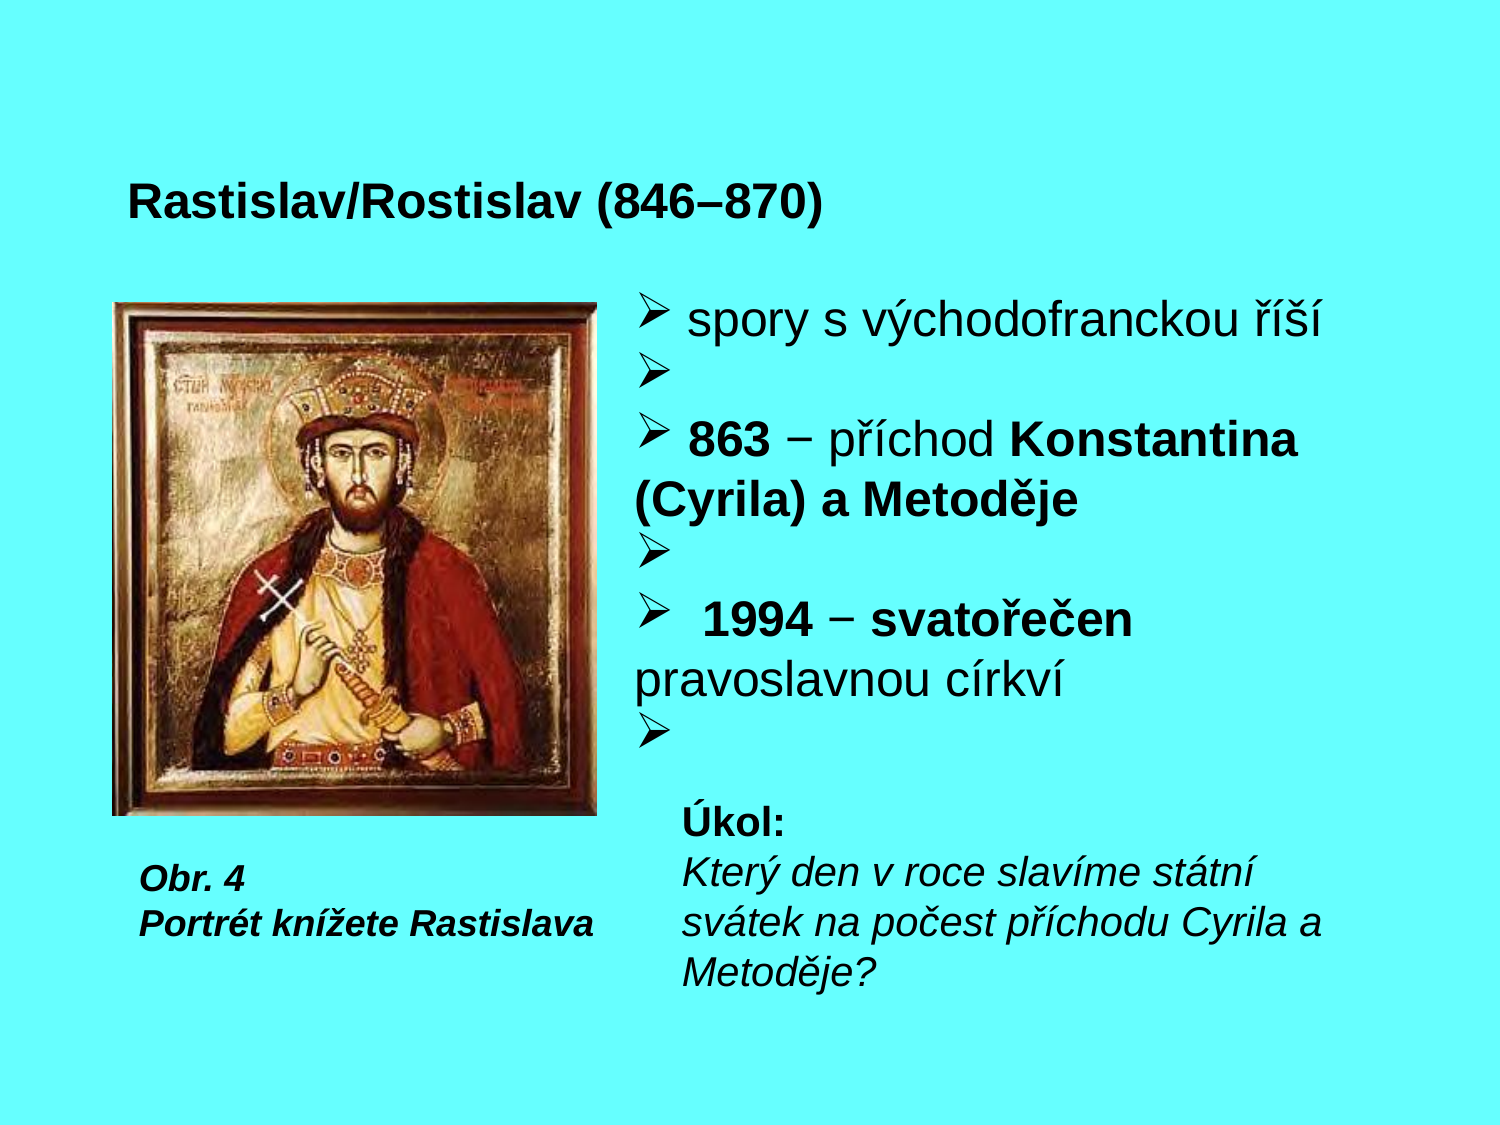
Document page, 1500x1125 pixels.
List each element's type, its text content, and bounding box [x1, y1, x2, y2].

text_box Obr. 4 Portrét knížete Rastislava [123, 846, 621, 952]
text_box Rastislav/Rostislav (846–870) [112, 160, 857, 237]
picture [112, 302, 597, 816]
text_box spory s východofranckou říší 863 − příchod Konstantina (Cyrila) a Metoděje 1994 − svatořečen pravoslavnou církví [620, 278, 1400, 775]
text_box Úkol: Který den v roce slavíme státní svátek na počest příchodu Cyrila a Metoděje? [667, 786, 1400, 1003]
